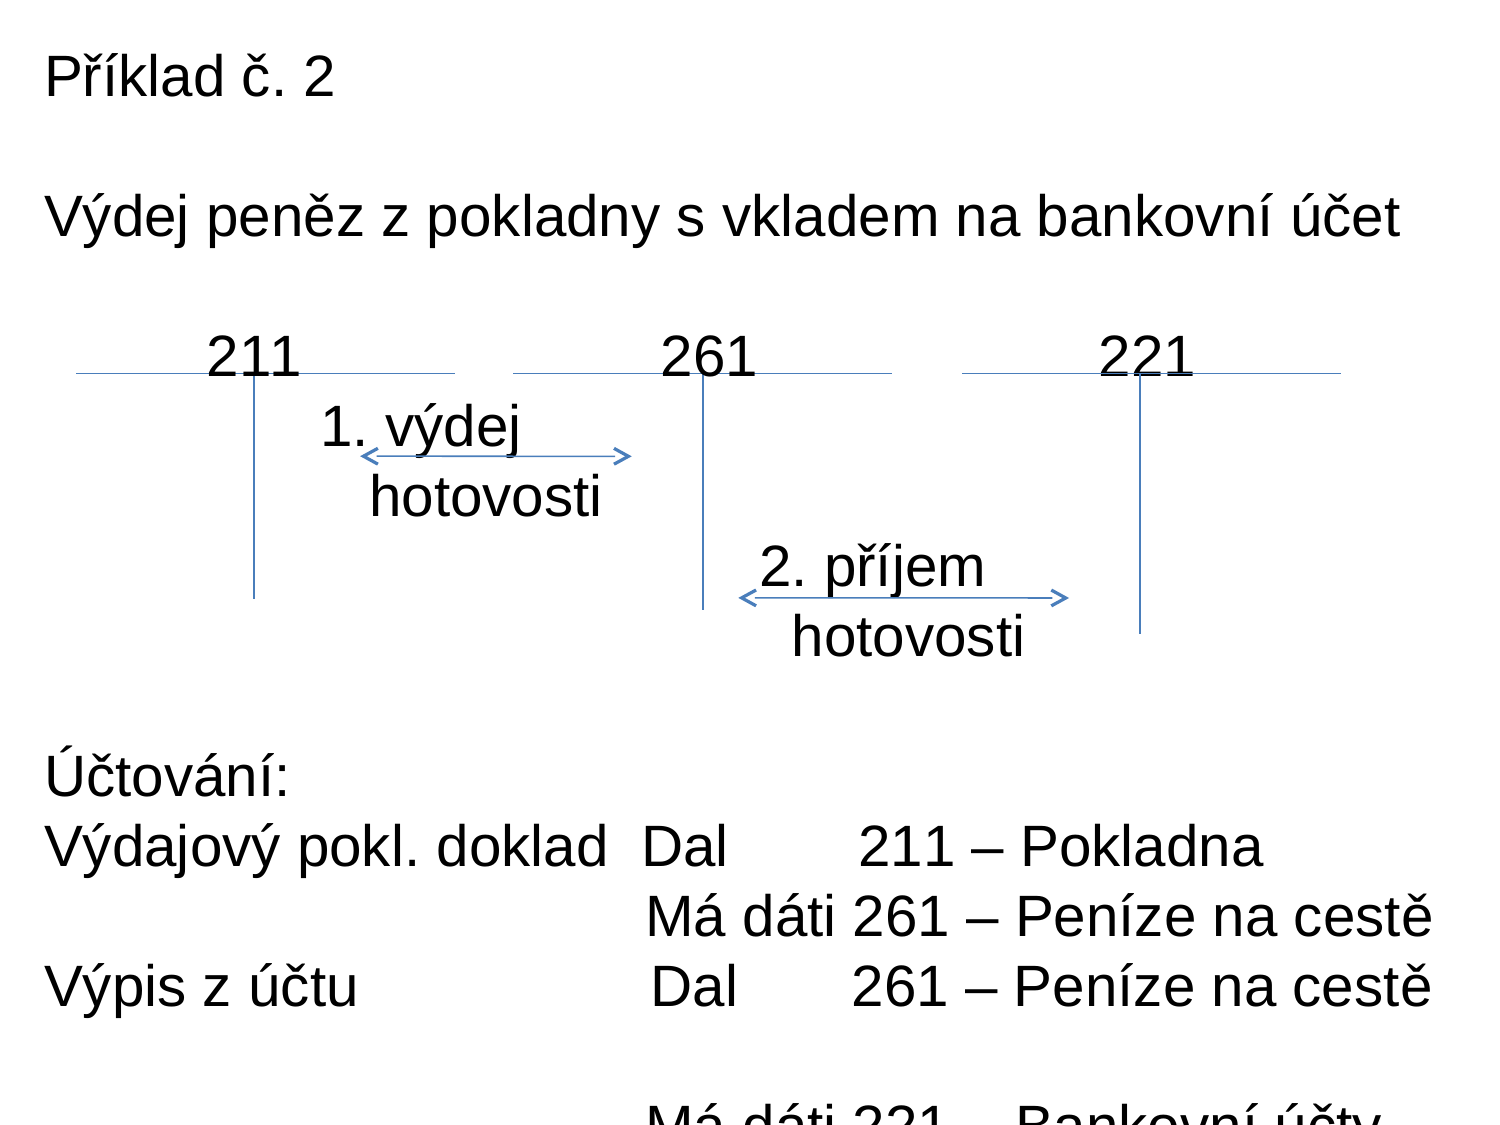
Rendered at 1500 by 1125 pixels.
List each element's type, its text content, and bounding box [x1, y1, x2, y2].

text_box Příklad č. 2 Výdej peněz z pokladny s vkladem na bankovní účet 211 261 221 1. výdej hotovosti 2. příjem hotovosti Účtování: Výdajový pokl. doklad Dal 211 – Pokladna Má dáti 261 – Peníze na cestě Výpis z účtu Dal 261 – Peníze na cestě Má dáti 221 – Bankovní účty [29, 30, 1471, 1125]
